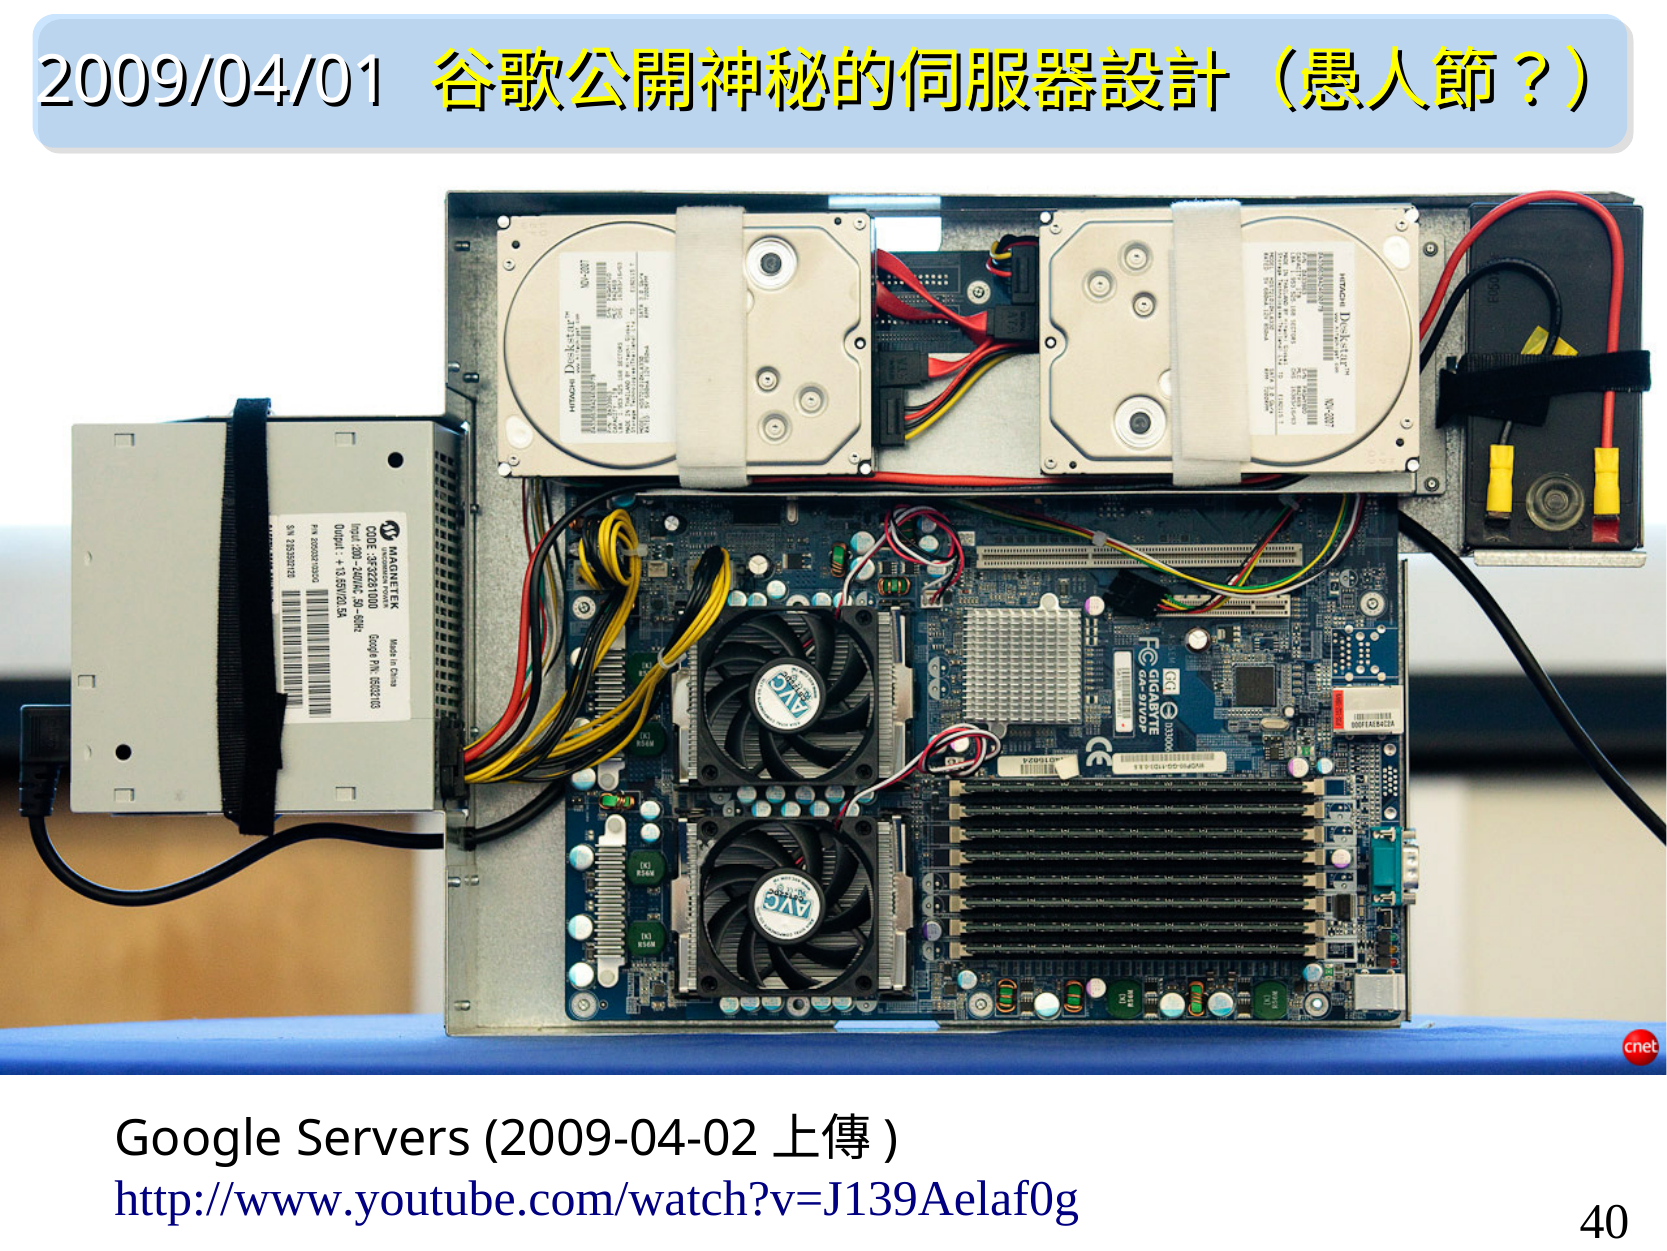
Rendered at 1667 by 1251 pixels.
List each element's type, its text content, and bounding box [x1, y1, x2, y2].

text_box Google Servers (2009-04-02上傳) http://www.youtube.com/watch?v=J139Aelaf0g [99, 1098, 1211, 1234]
title 2009/04/01 谷歌公開神秘的伺服器設計（愚人節？） [0, 7, 1665, 148]
picture [0, 155, 1667, 1075]
